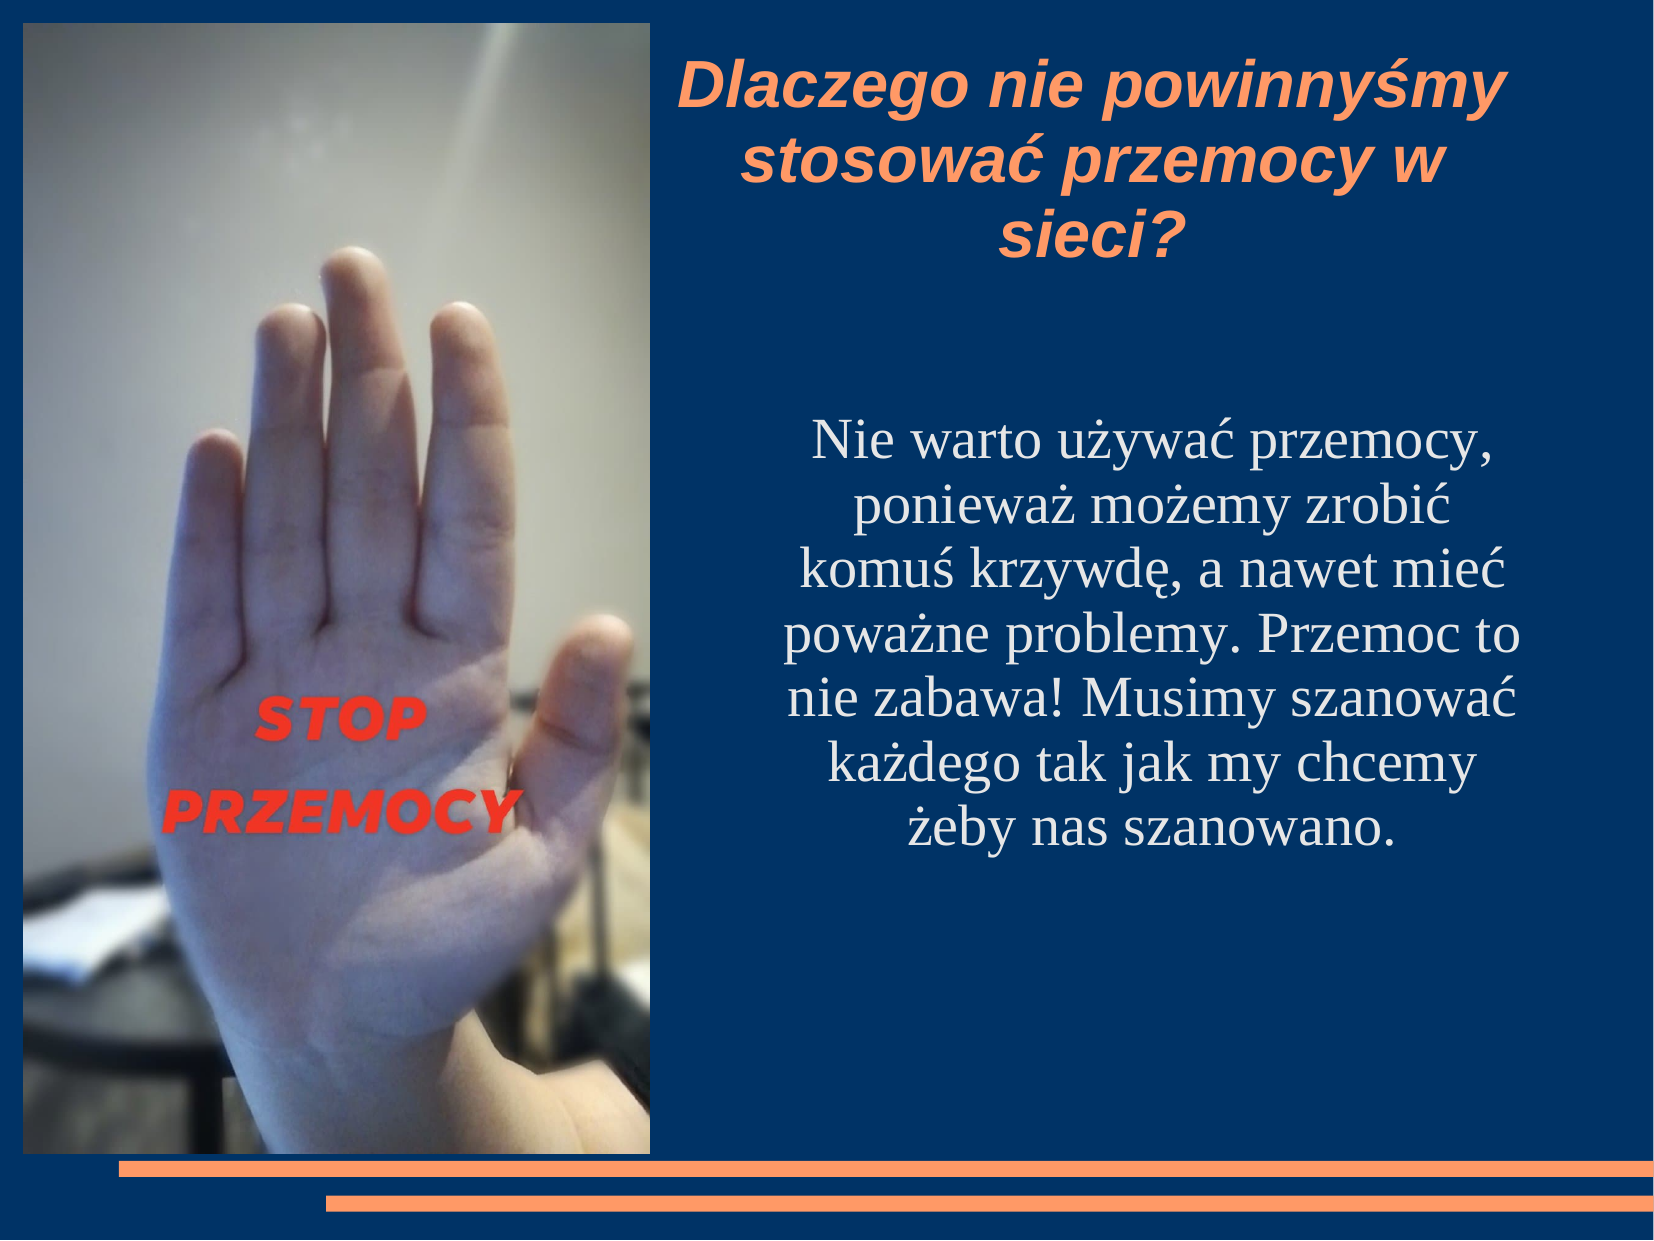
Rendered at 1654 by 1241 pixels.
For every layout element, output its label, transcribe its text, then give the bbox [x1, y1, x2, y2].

list Nie warto używać przemocy, ponieważ możemy zrobić komuś krzywdę, a nawet mieć poważne problemy. Przemoc to nie zabawa! Musimy szanować każdego tak jak my chcemy żeby nas szanowano. [710, 406, 1524, 1241]
title Dlaczego nie powinnyśmy stosować przemocy w sieci? [650, 47, 1536, 272]
picture [23, 23, 650, 1154]
